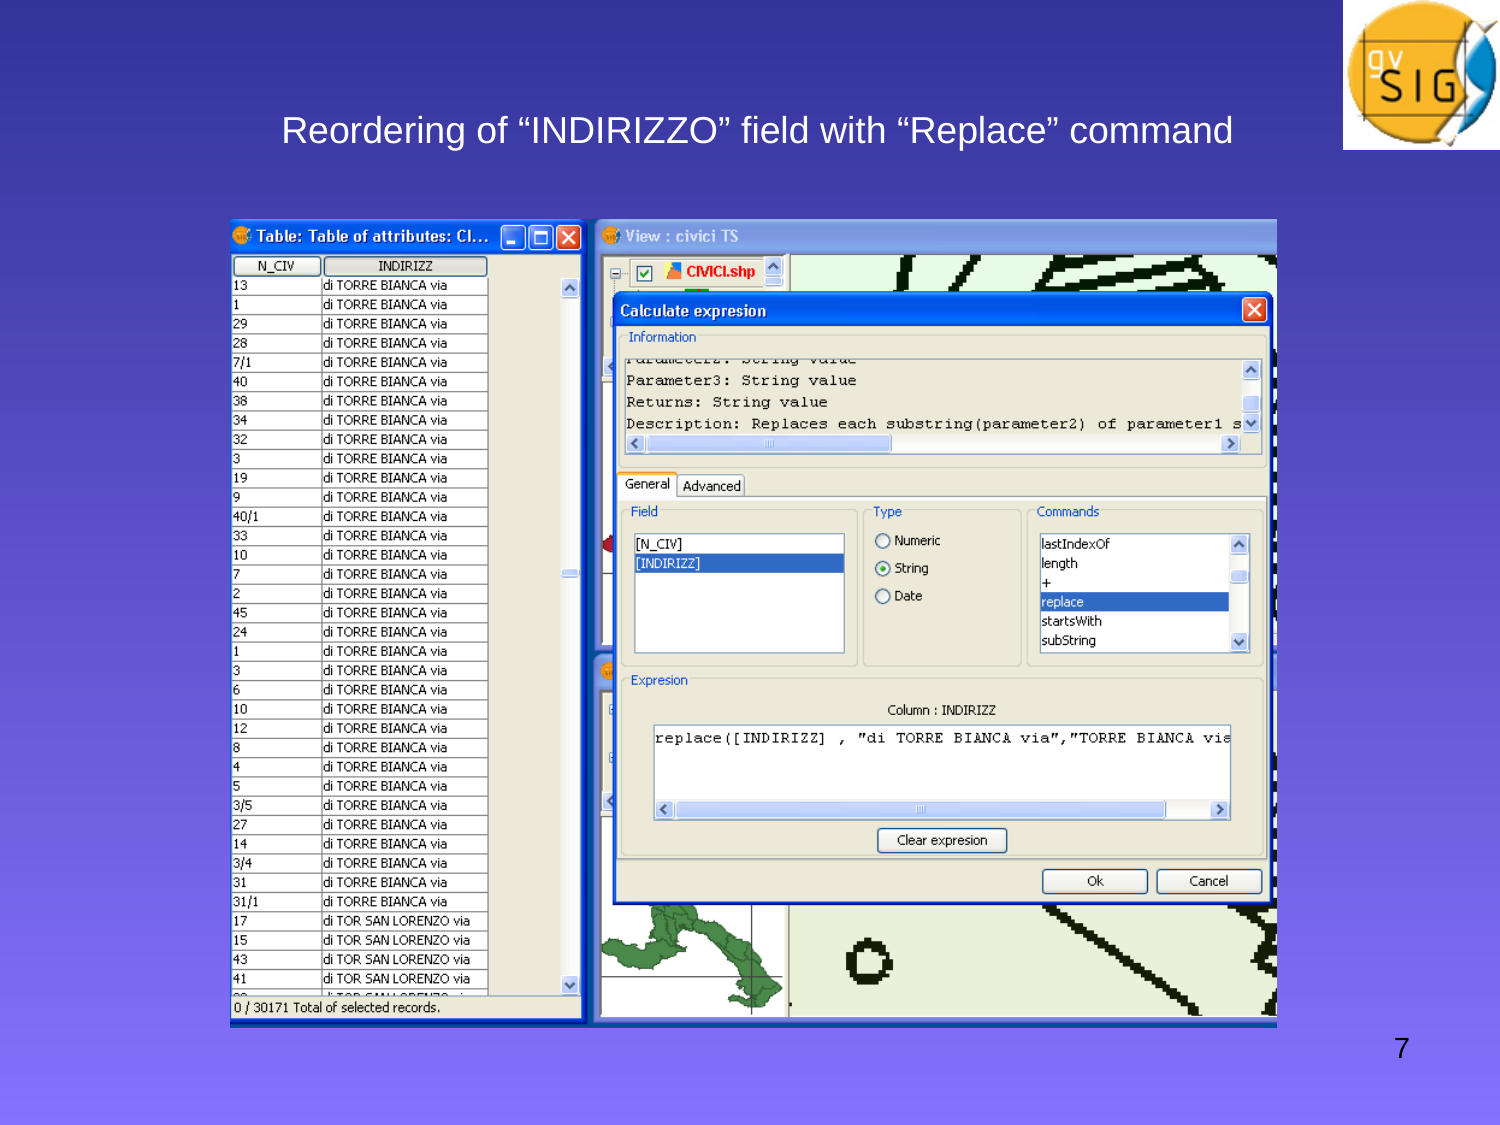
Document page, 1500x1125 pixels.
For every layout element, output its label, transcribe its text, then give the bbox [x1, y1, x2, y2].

text_box Reordering of “INDIRIZZO” field with “Replace” command [266, 101, 1250, 160]
picture [1343, 0, 1500, 150]
picture [230, 219, 1277, 1028]
